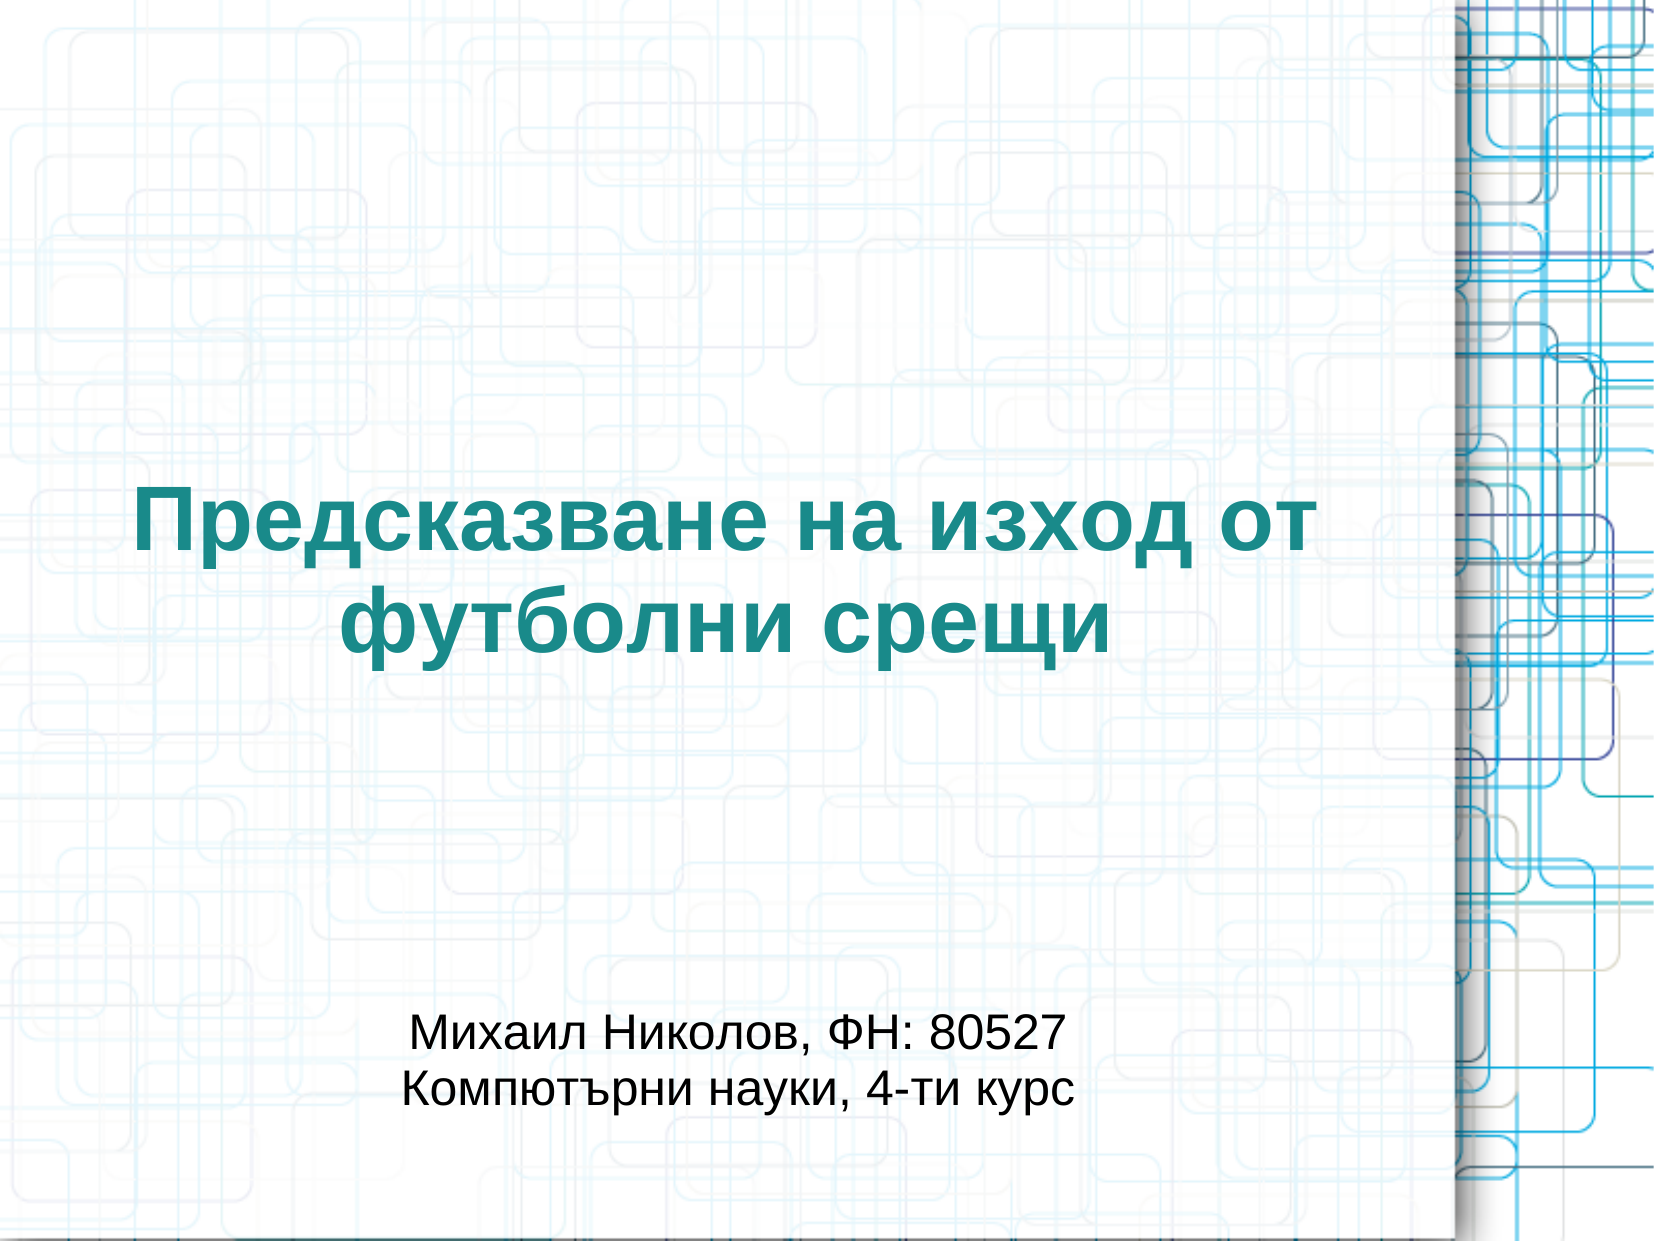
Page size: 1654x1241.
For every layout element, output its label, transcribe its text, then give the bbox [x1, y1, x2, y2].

picture [0, 0, 1654, 1241]
subtitle Михаил Николов, ФН: 80527 Компютърни науки, 4-ти курс [70, 986, 1406, 1134]
title Предсказване на изход от футболни срещи [47, 466, 1406, 674]
